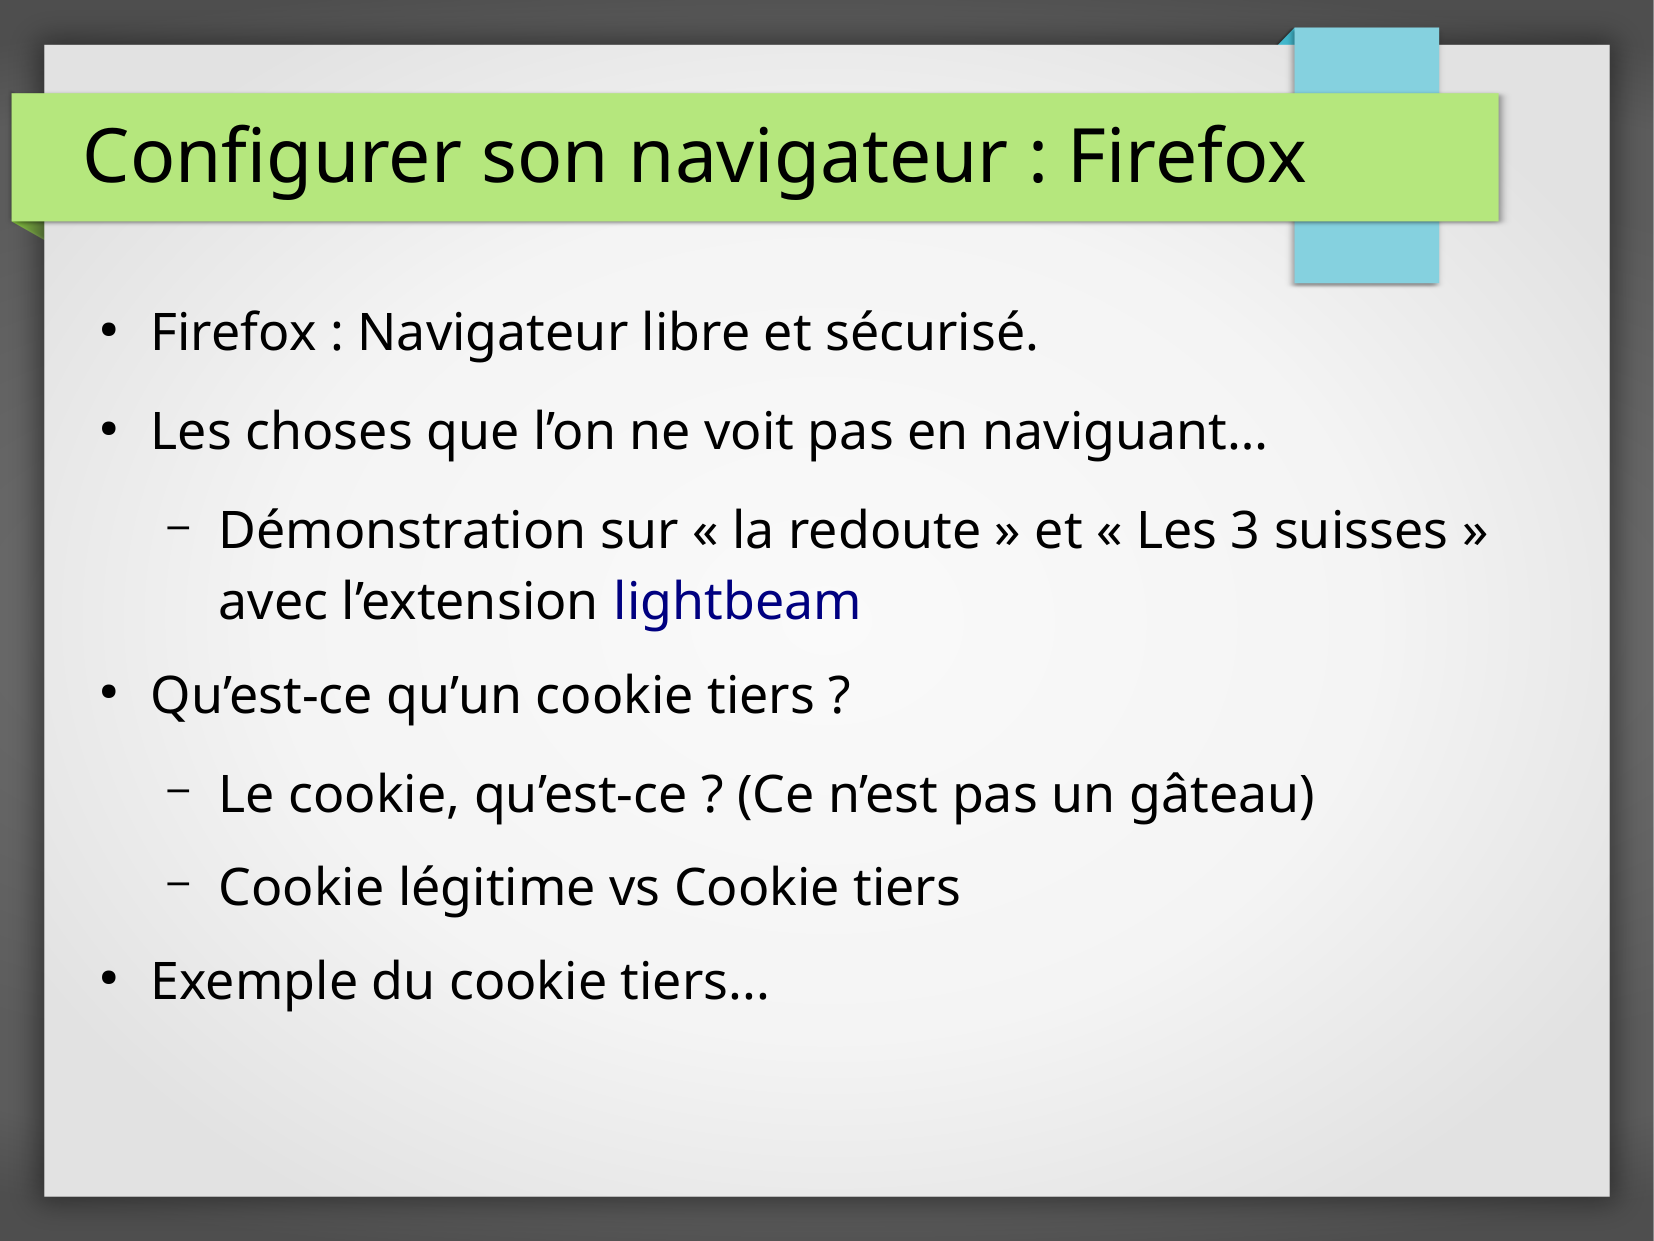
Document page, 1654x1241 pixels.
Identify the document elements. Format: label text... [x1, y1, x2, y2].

title Configurer son navigateur : Firefox [82, 60, 1477, 248]
picture [0, 0, 1654, 1241]
list Firefox : Navigateur libre et sécurisé. Les choses que l’on ne voit pas en naviguant… Démonstration sur « la redoute » et « Les 3 suisses » avec l’extension lightbeam Qu’est-ce qu’un cookie tiers ? Le cookie, qu’est-ce ? (Ce n’est pas un gâteau) Cookie légitime vs Cookie tiers Exemple du cookie tiers... [82, 295, 1571, 1015]
